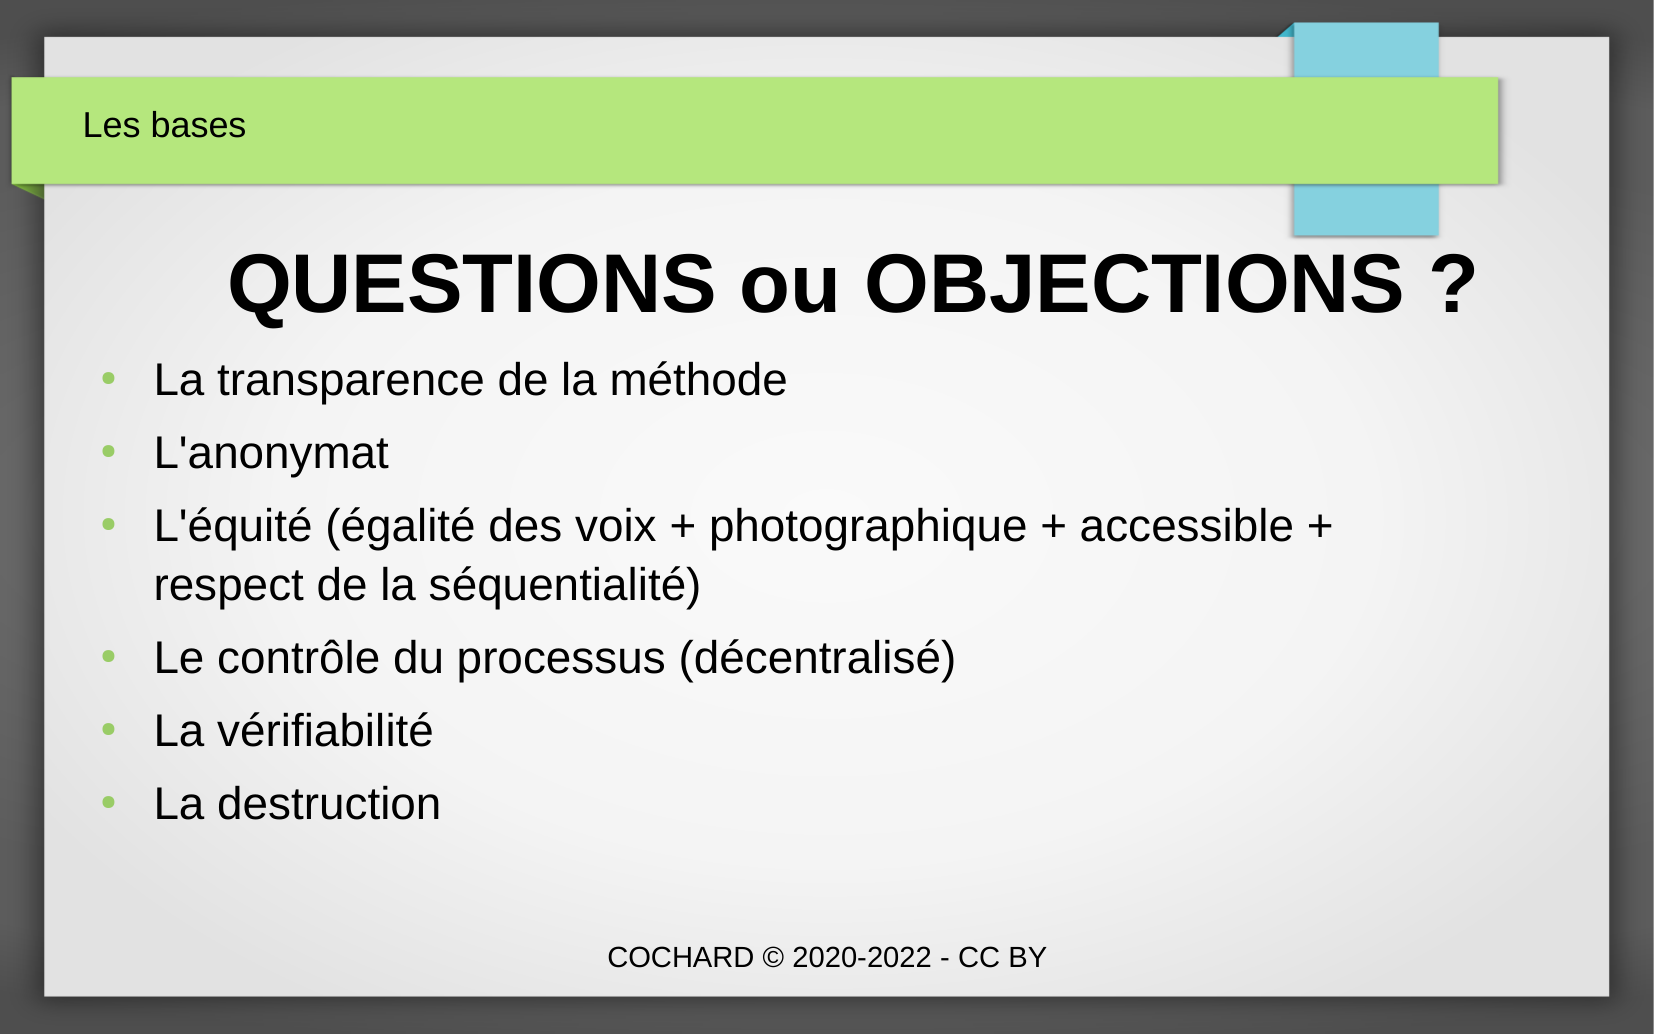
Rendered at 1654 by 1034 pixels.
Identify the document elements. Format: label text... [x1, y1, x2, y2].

list La transparence de la méthode L'anonymat L'équité (égalité des voix + photographique + accessible + respect de la séquentialité) Le contrôle du processus (décentralisé) La vérifiabilité La destruction [82, 249, 1571, 849]
text_box QUESTIONS ou OBJECTIONS ? [194, 230, 1512, 432]
title Les bases [82, 39, 1235, 210]
picture [0, 0, 1654, 1034]
